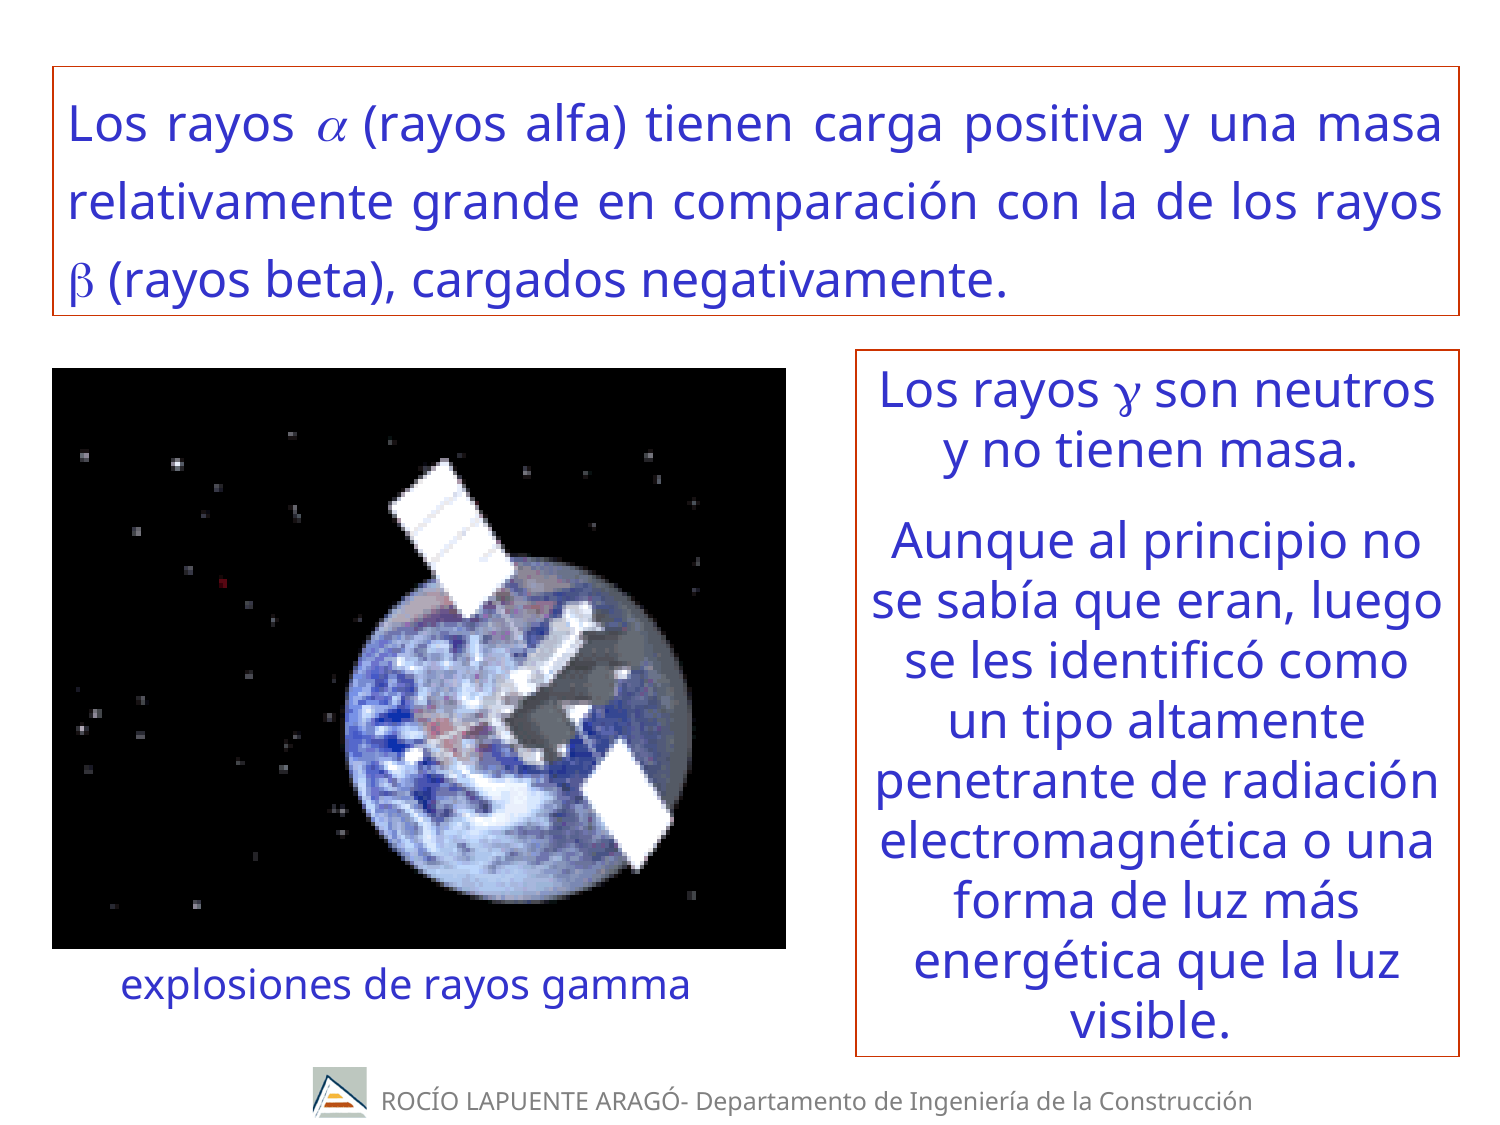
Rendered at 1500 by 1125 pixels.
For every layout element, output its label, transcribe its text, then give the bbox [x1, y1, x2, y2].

text_box Los rayos  son neutros y no tienen masa. Aunque al principio no se sabía que eran, luego se les identificó como un tipo altamente penetrante de radiación electromagnética o una forma de luz más energética que la luz visible. [856, 350, 1459, 1057]
text_box [53, 369, 786, 949]
text_box Los rayos  (rayos alfa) tienen carga positiva y una masa relativamente grande en comparación con la de los rayos  (rayos beta), cargados negativamente. [53, 66, 1459, 316]
picture [76, 419, 727, 909]
text_box explosiones de rayos gamma [105, 949, 718, 1016]
